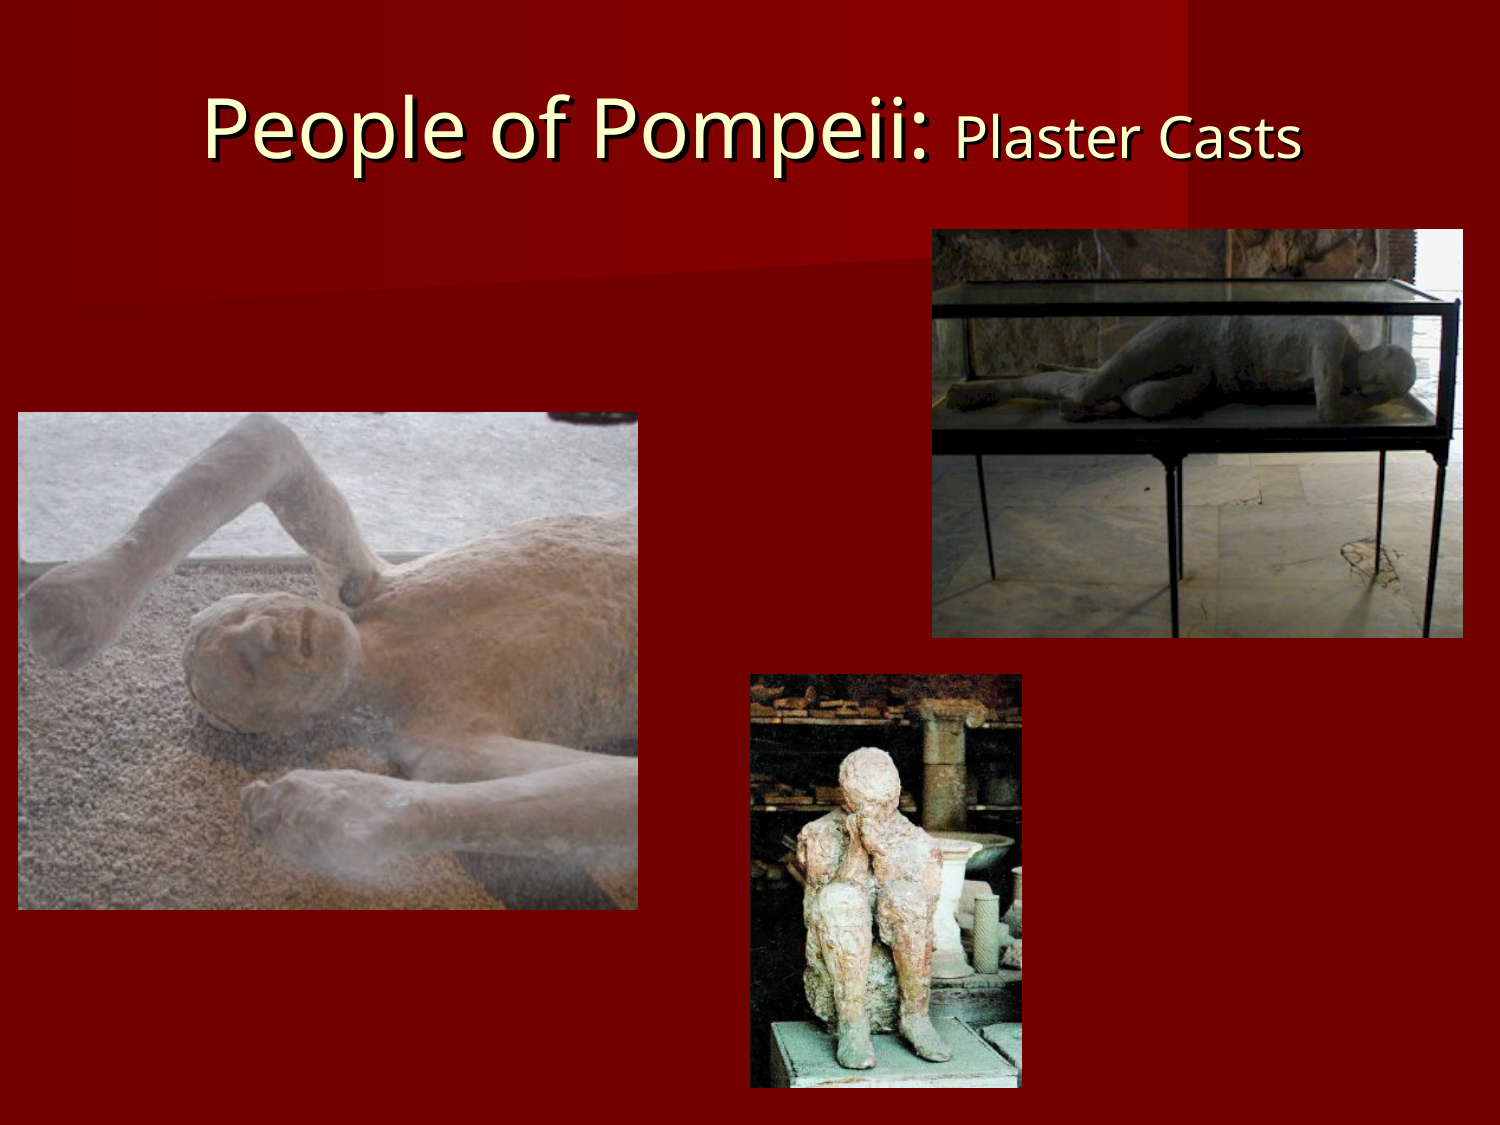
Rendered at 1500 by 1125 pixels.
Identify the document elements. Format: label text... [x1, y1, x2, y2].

picture [750, 674, 1022, 1089]
title People of Pompeii: Plaster Casts [76, 17, 1427, 233]
picture [18, 412, 638, 911]
picture [932, 229, 1463, 638]
